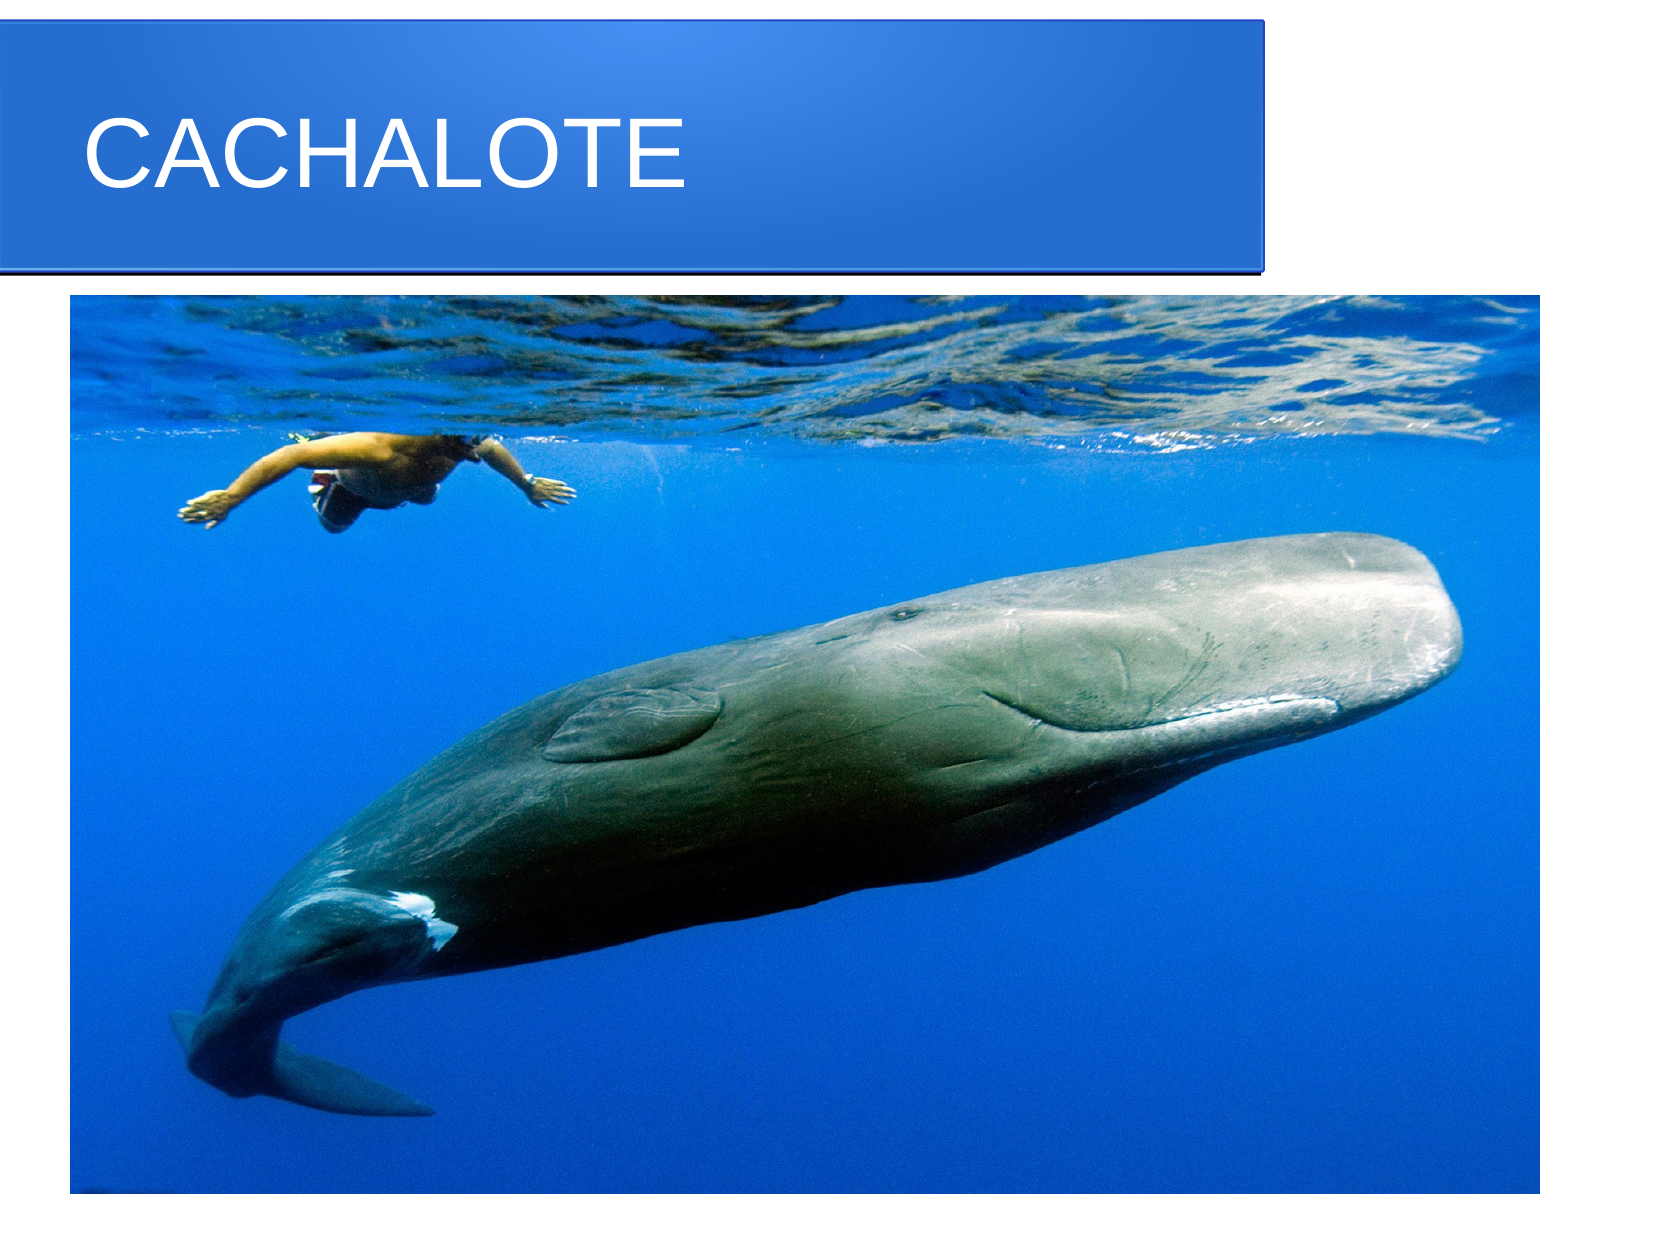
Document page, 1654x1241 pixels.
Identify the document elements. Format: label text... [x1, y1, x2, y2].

title CACHALOTE [82, 49, 1250, 257]
picture [70, 295, 1540, 1194]
